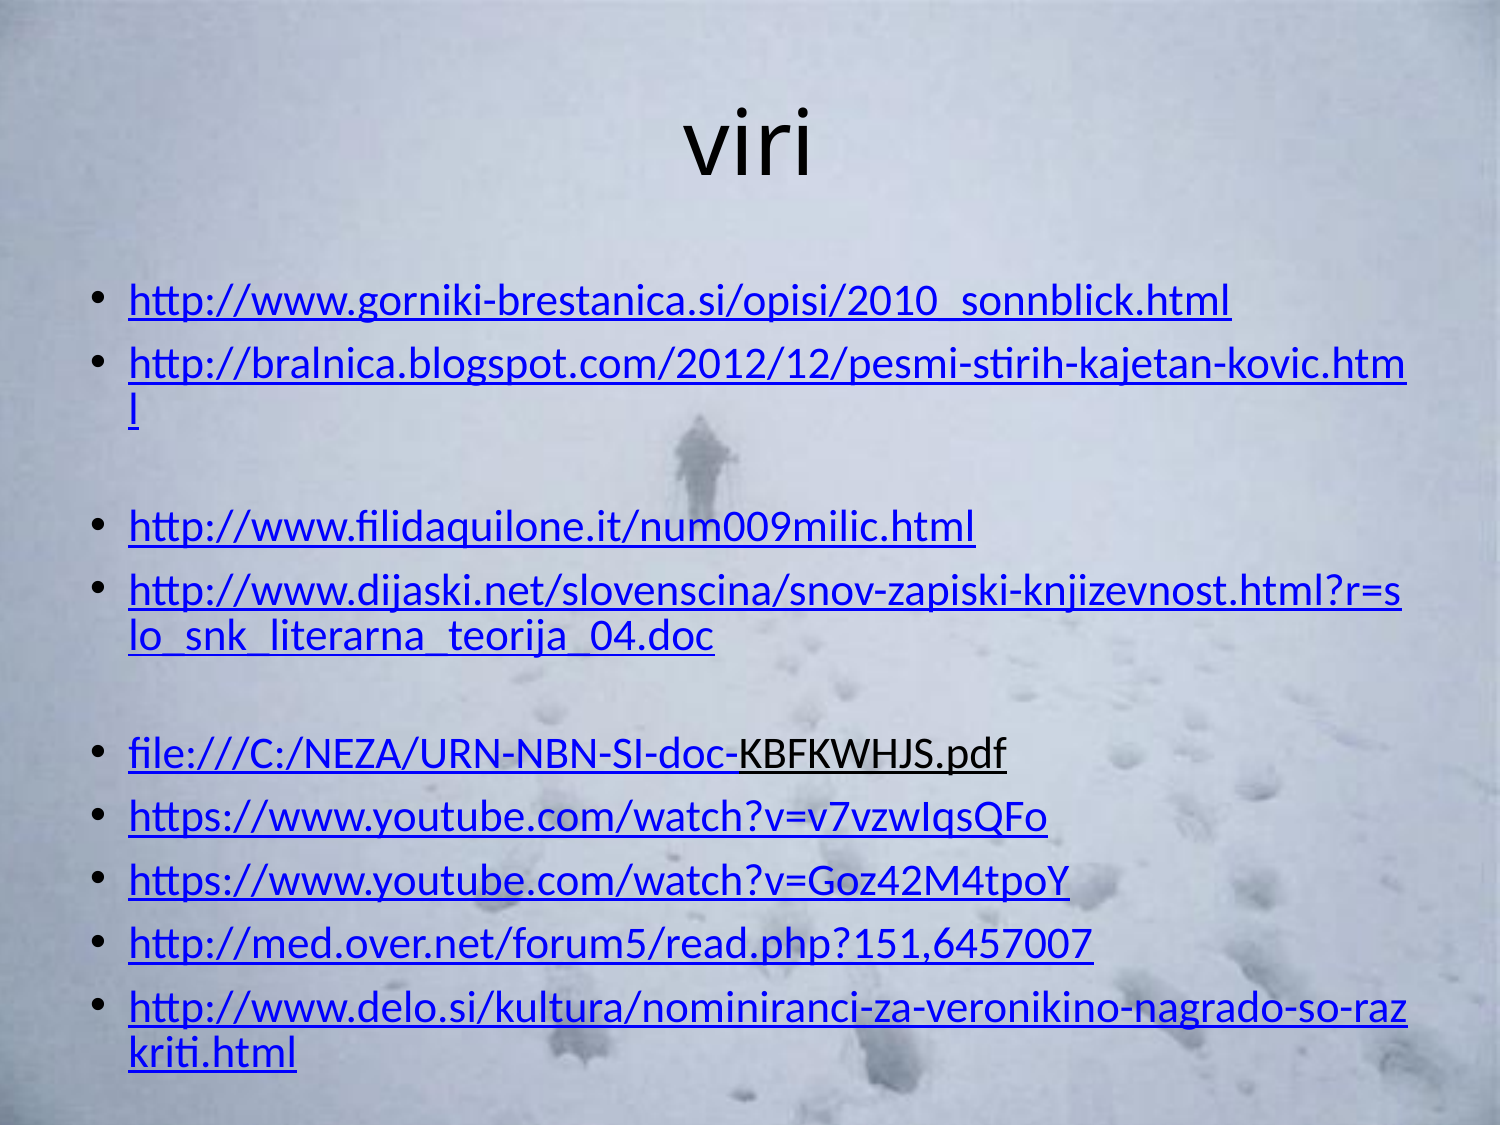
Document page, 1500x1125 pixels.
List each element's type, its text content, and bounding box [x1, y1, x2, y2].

title viri [75, 45, 1425, 233]
list http://www.gorniki-brestanica.si/opisi/2010_sonnblick.html http://bralnica.blogspot.com/2012/12/pesmi-stirih-kajetan-kovic.html http://www.filidaquilone.it/num009milic.html http://www.dijaski.net/slovenscina/snov-zapiski-knjizevnost.html?r=slo_snk_literarna_teorija_04.doc file:///C:/NEZA/URN-NBN-SI-doc-KBFKWHJS.pdf https://www.youtube.com/watch?v=v7vzwIqsQFo https://www.youtube.com/watch?v=Goz42M4tpoY http://med.over.net/forum5/read.php?151,6457007 http://www.delo.si/kultura/nominiranci-za-veronikino-nagrado-so-razkriti.html [75, 262, 1425, 1005]
picture [0, 0, 1500, 1125]
